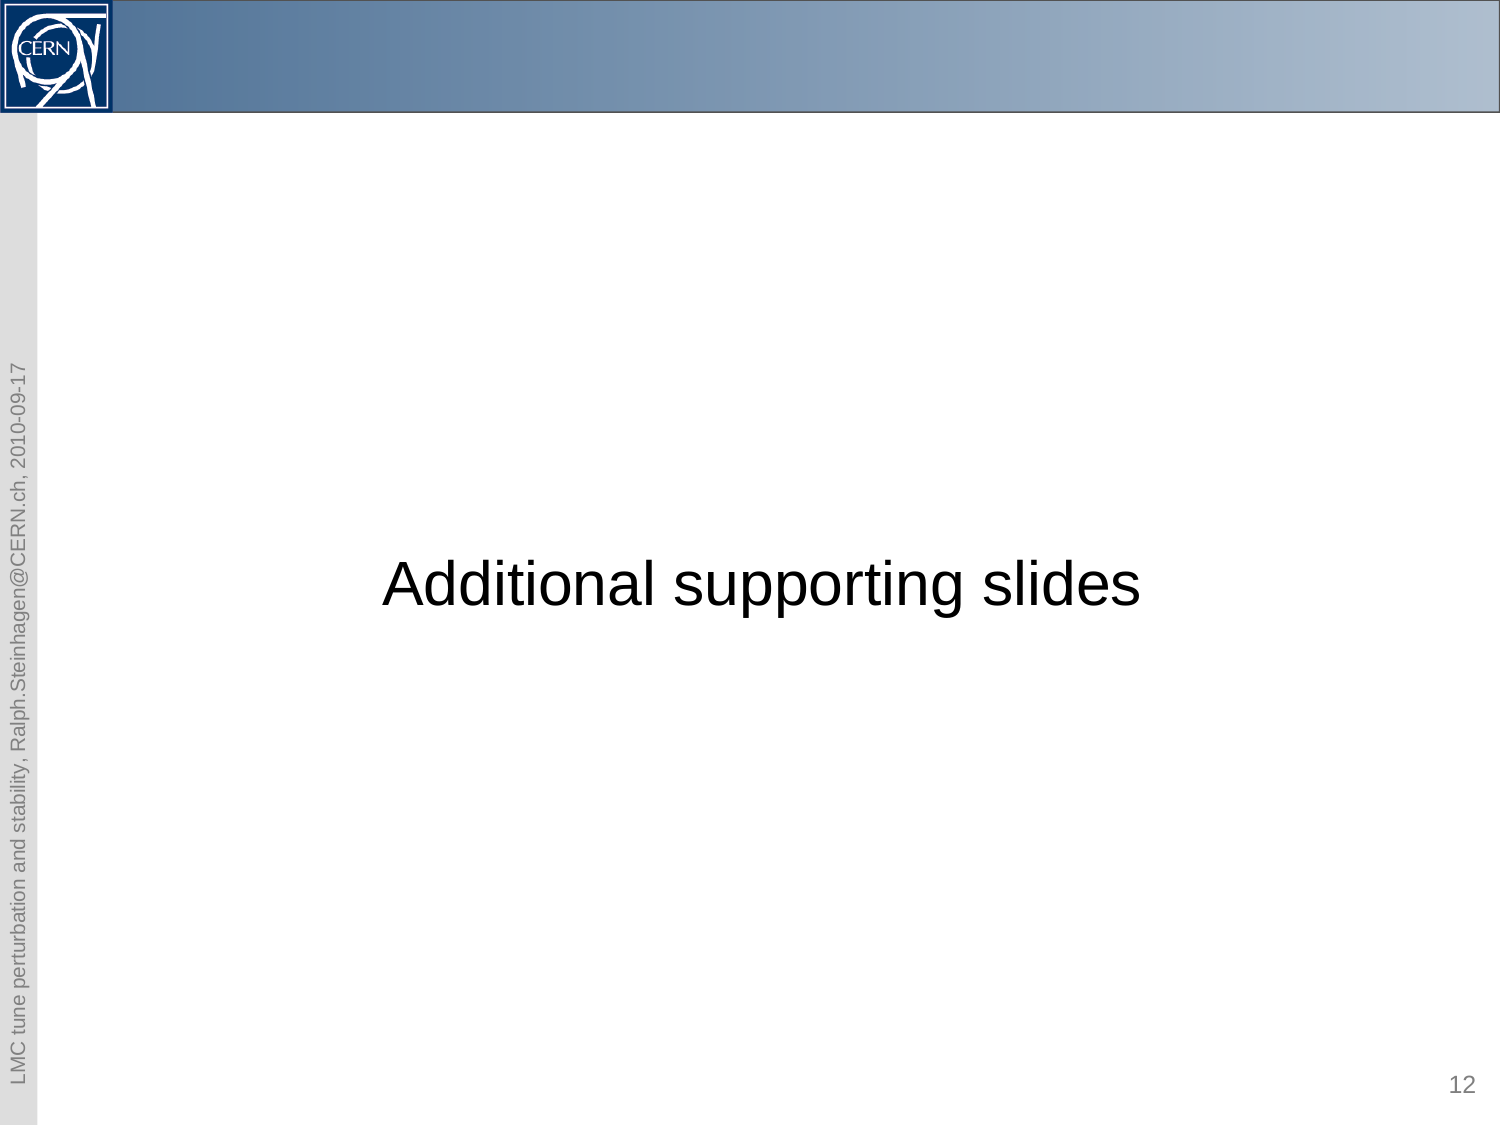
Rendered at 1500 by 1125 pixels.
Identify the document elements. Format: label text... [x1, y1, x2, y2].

subtitle Additional supporting slides [87, 137, 1438, 1030]
picture [0, 0, 113, 113]
